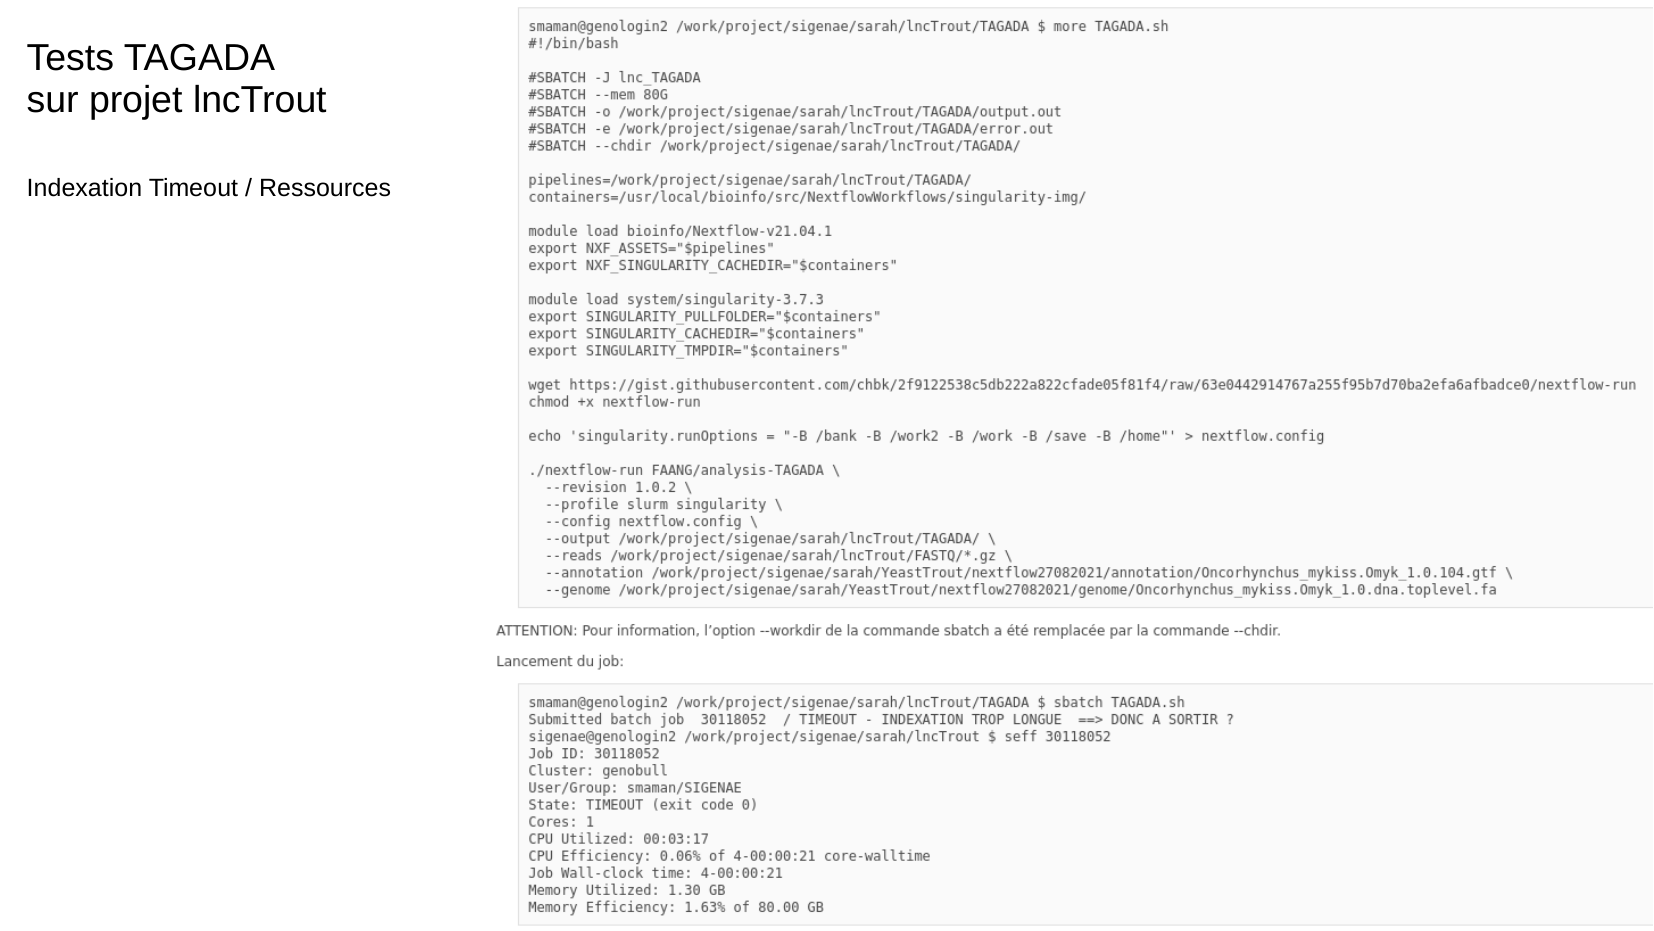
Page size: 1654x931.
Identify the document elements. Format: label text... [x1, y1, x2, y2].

text_box Tests TAGADA sur projet lncTrout Indexation Timeout / Ressources [11, 29, 418, 212]
picture [485, 0, 1653, 928]
